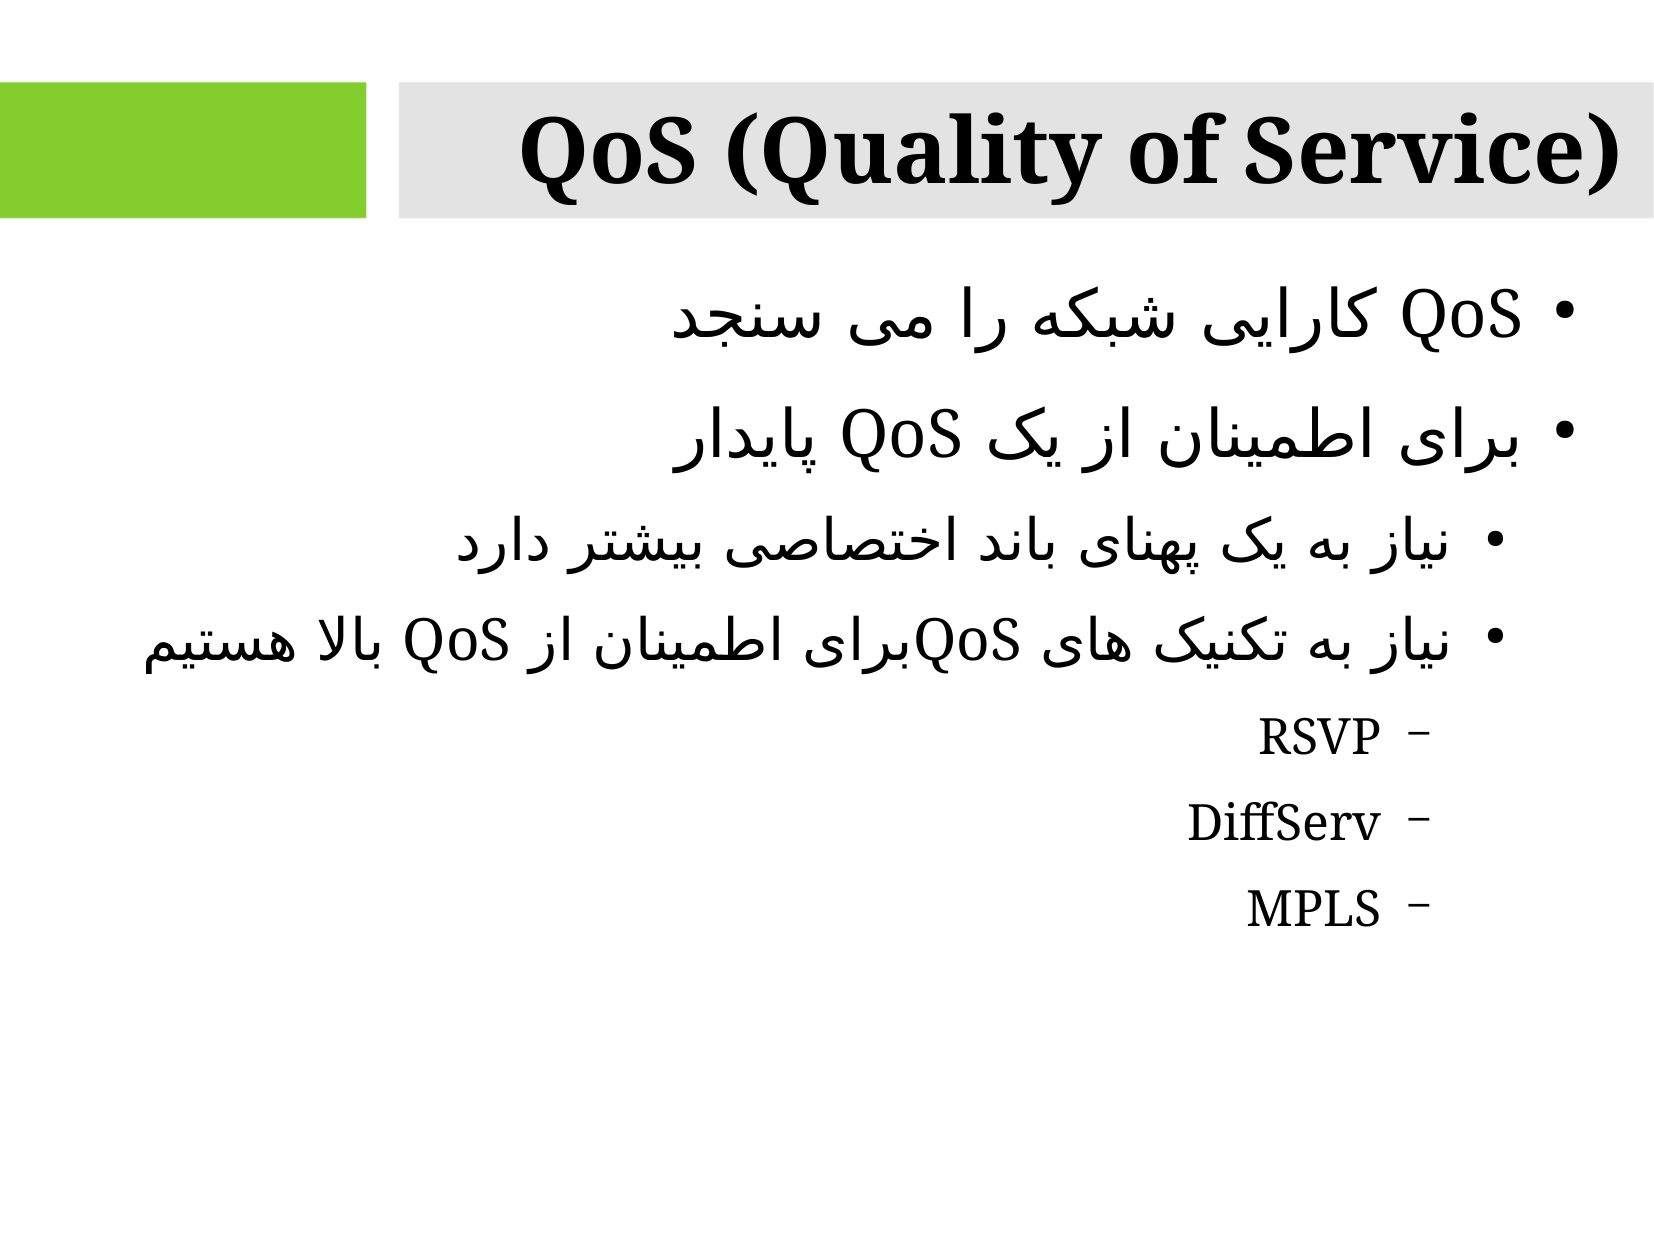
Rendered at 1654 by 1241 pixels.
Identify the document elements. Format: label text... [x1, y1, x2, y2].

list QoS کارایی شبکه را می سنجد برای اطمینان از یک QoS پایدار نیاز به یک پهنای باند اختصاصی بیشتر دارد نیاز به تکنیک های QoSبرای اطمینان از QoS بالا هستیم RSVP DiffServ MPLS [82, 265, 1595, 1152]
picture [0, 0, 1654, 1241]
title QoS (Quality of Service) [313, 73, 1625, 223]
